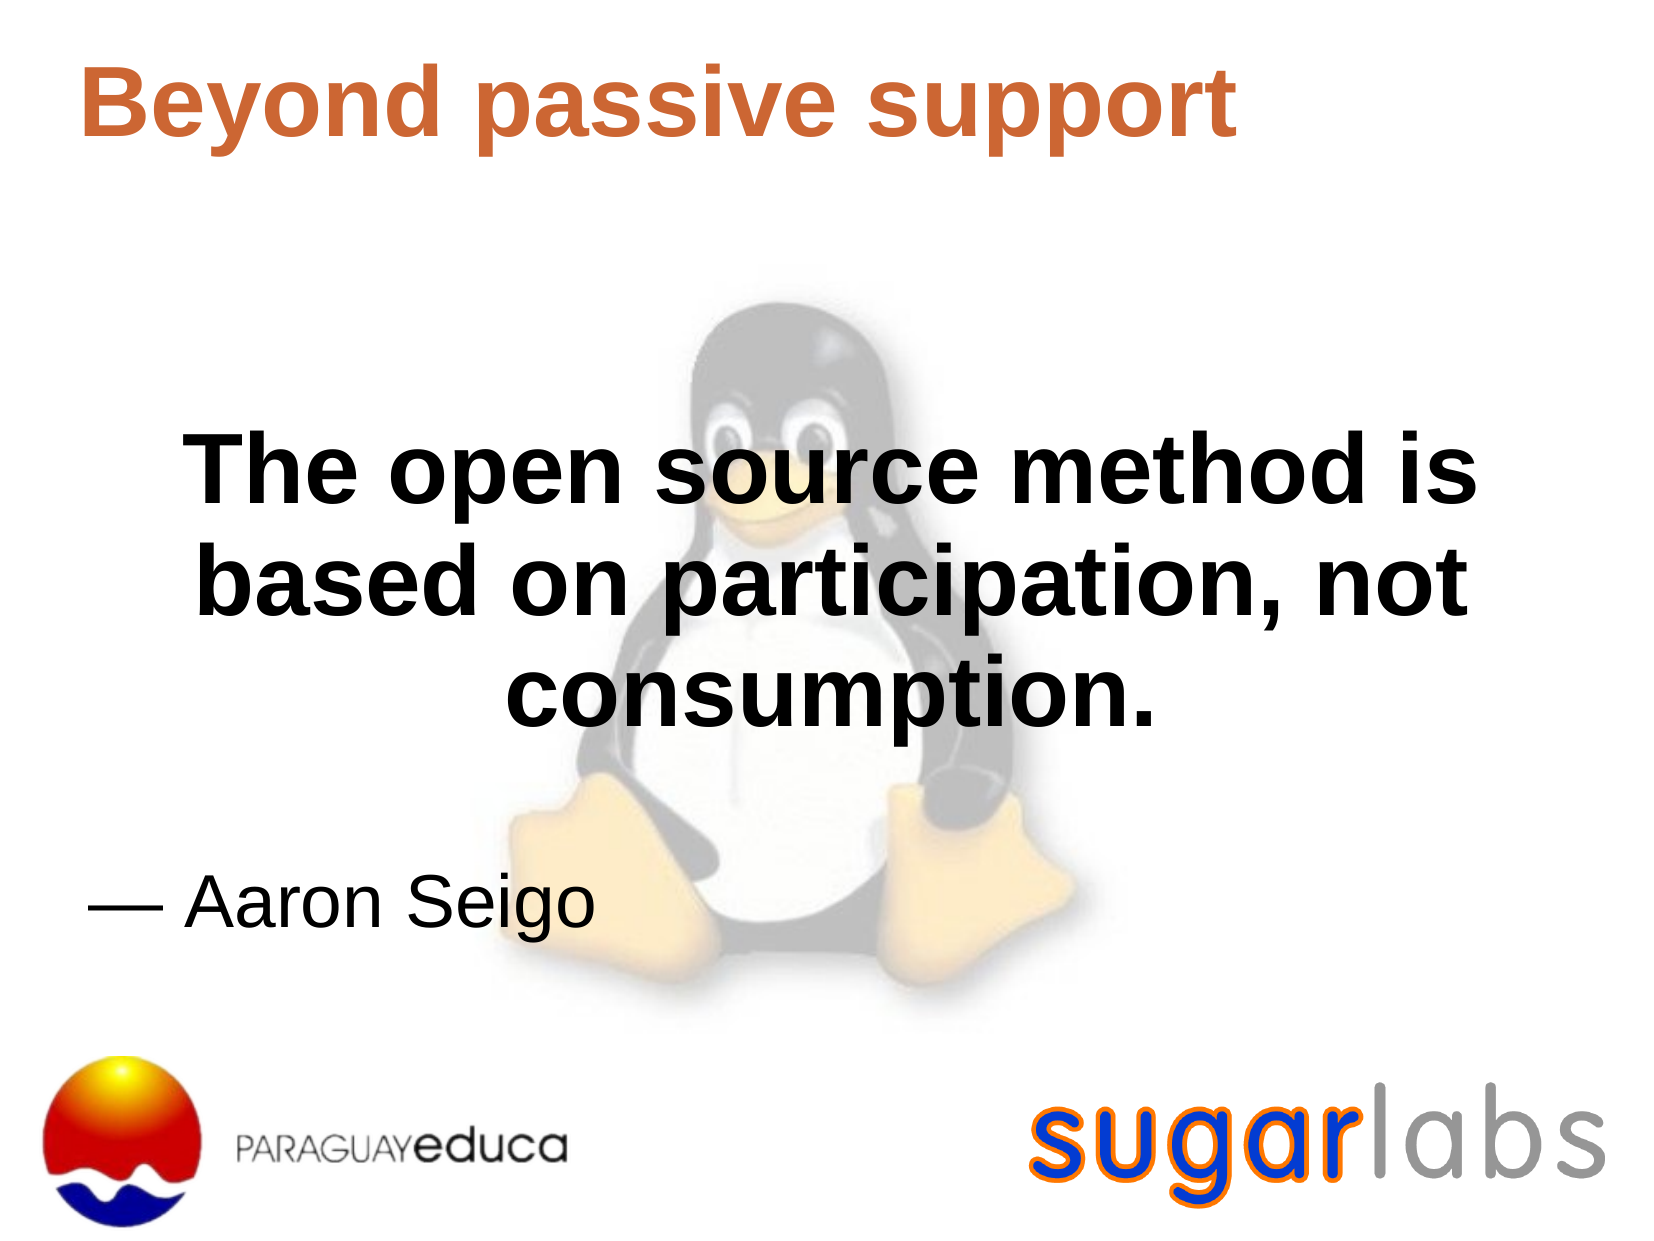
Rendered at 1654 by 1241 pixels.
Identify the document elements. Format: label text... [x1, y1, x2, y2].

picture [33, 1056, 579, 1236]
title Beyond passive support [78, 37, 1567, 166]
subtitle The open source method is based on participation, not consumption. — Aaron Seigo [88, 187, 1576, 1058]
text_box “El método del Código Abierto se basa en la participación y no en el consumo pasivo” () [830, 995, 1654, 1241]
